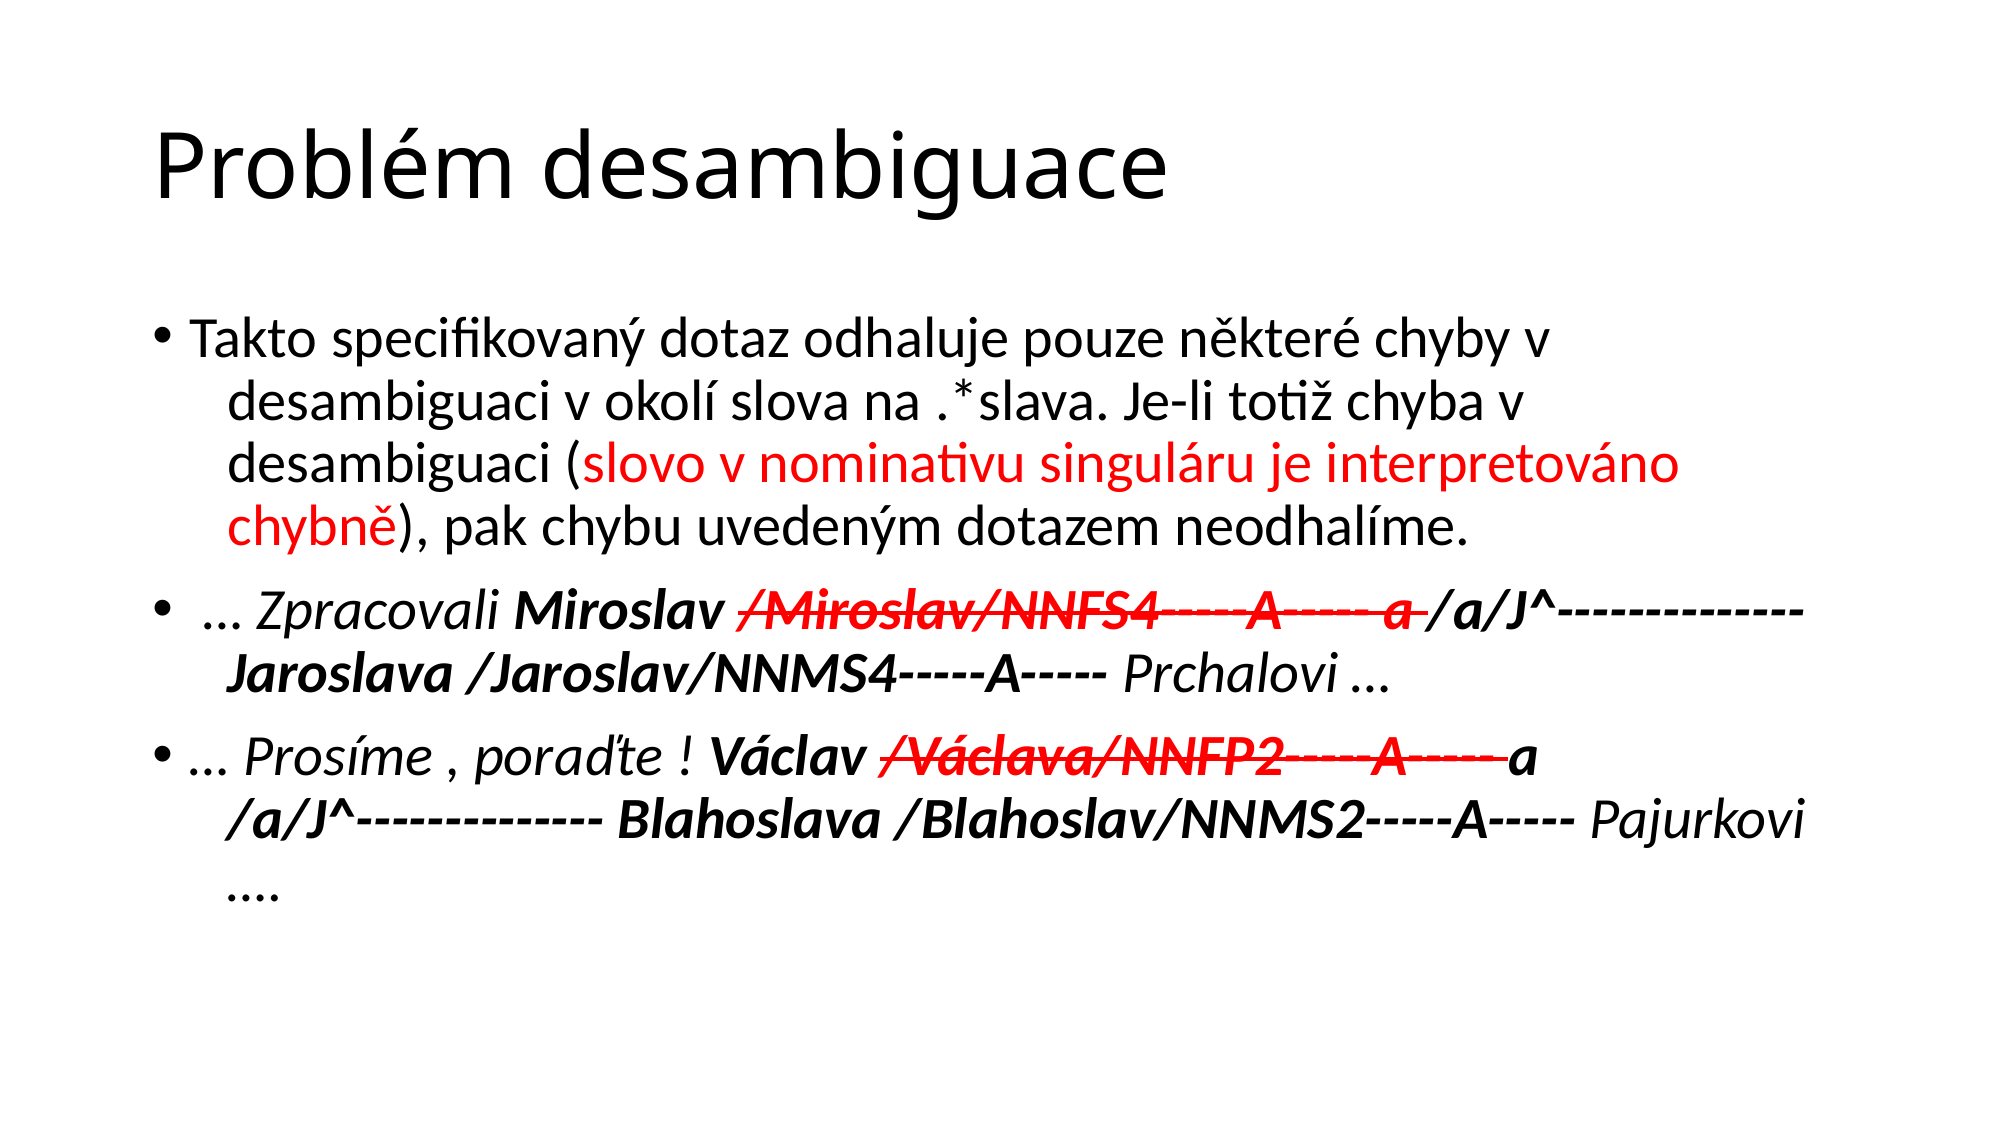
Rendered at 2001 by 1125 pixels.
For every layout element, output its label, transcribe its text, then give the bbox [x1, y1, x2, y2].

list Takto specifikovaný dotaz odhaluje pouze některé chyby v desambiguaci v okolí slova na .*slava. Je-li totiž chyba v desambiguaci (slovo v nominativu singuláru je interpretováno chybně), pak chybu uvedeným dotazem neodhalíme. … Zpracovali Miroslav /Miroslav/NNFS4-----A----- a /a/J^-------------- Jaroslava /Jaroslav/NNMS4-----A----- Prchalovi … … Prosíme , poraďte ! Václav /Václava/NNFP2-----A----- a /a/J^-------------- Blahoslava /Blahoslav/NNMS2-----A----- Pajurkovi …. [137, 299, 1863, 1014]
title Problém desambiguace [137, 59, 1863, 278]
